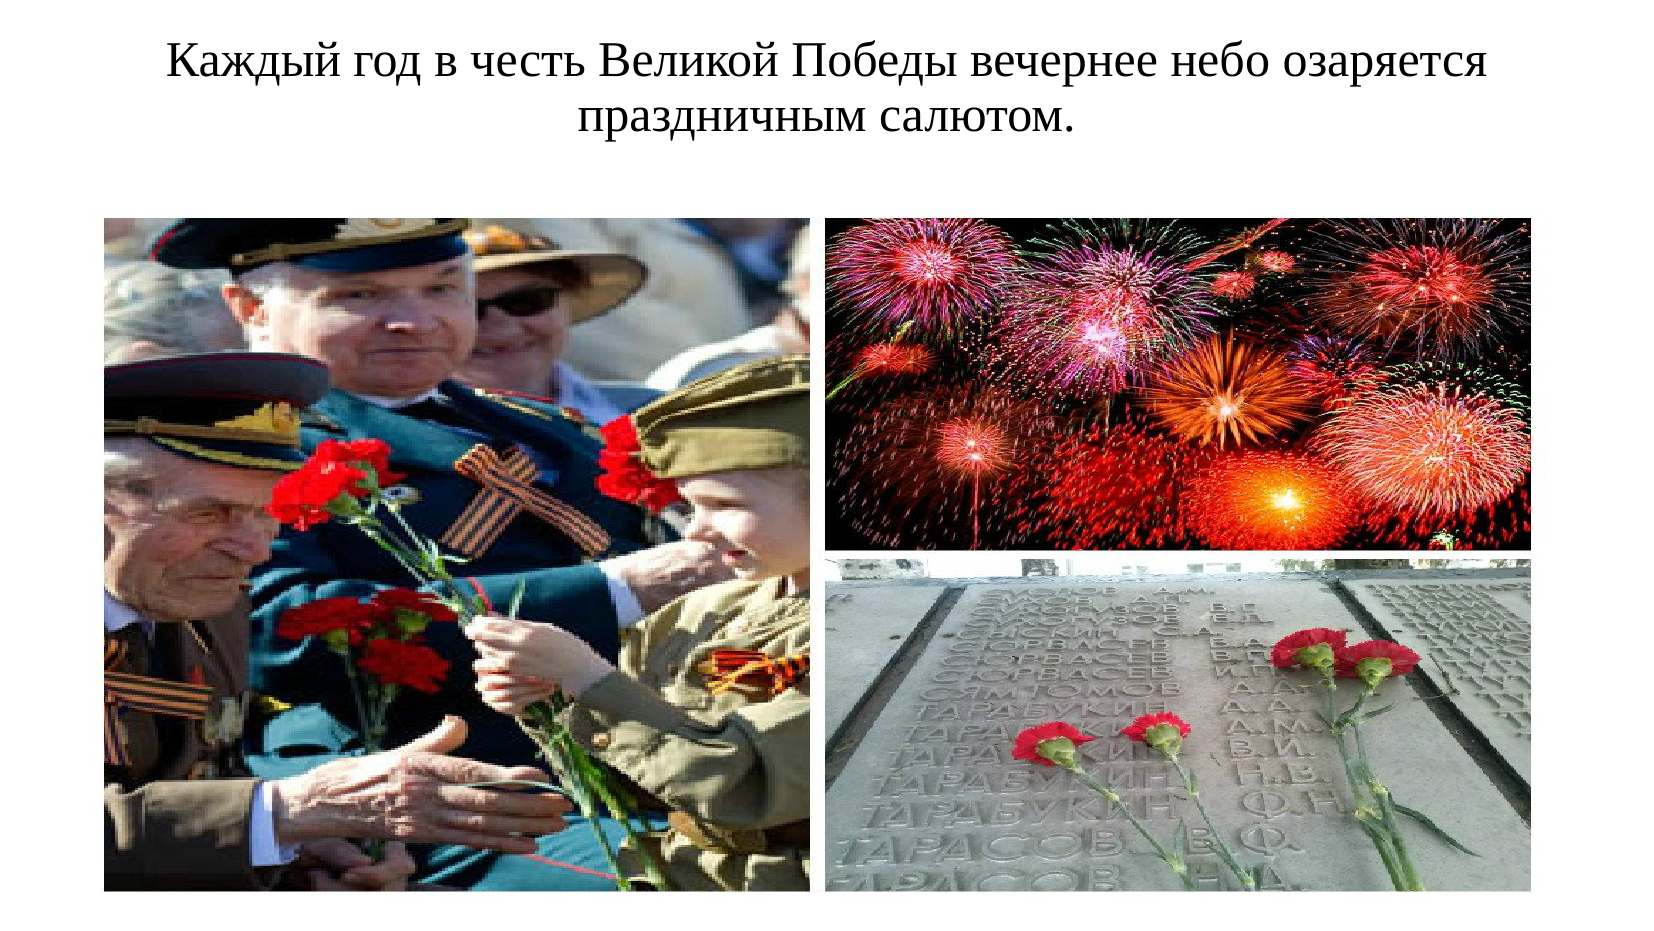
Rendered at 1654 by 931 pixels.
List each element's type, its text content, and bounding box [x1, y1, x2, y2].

title Каждый год в честь Великой Победы вечернее небо озаряется праздничным салютом. [82, 31, 1571, 198]
picture [90, 209, 1546, 901]
